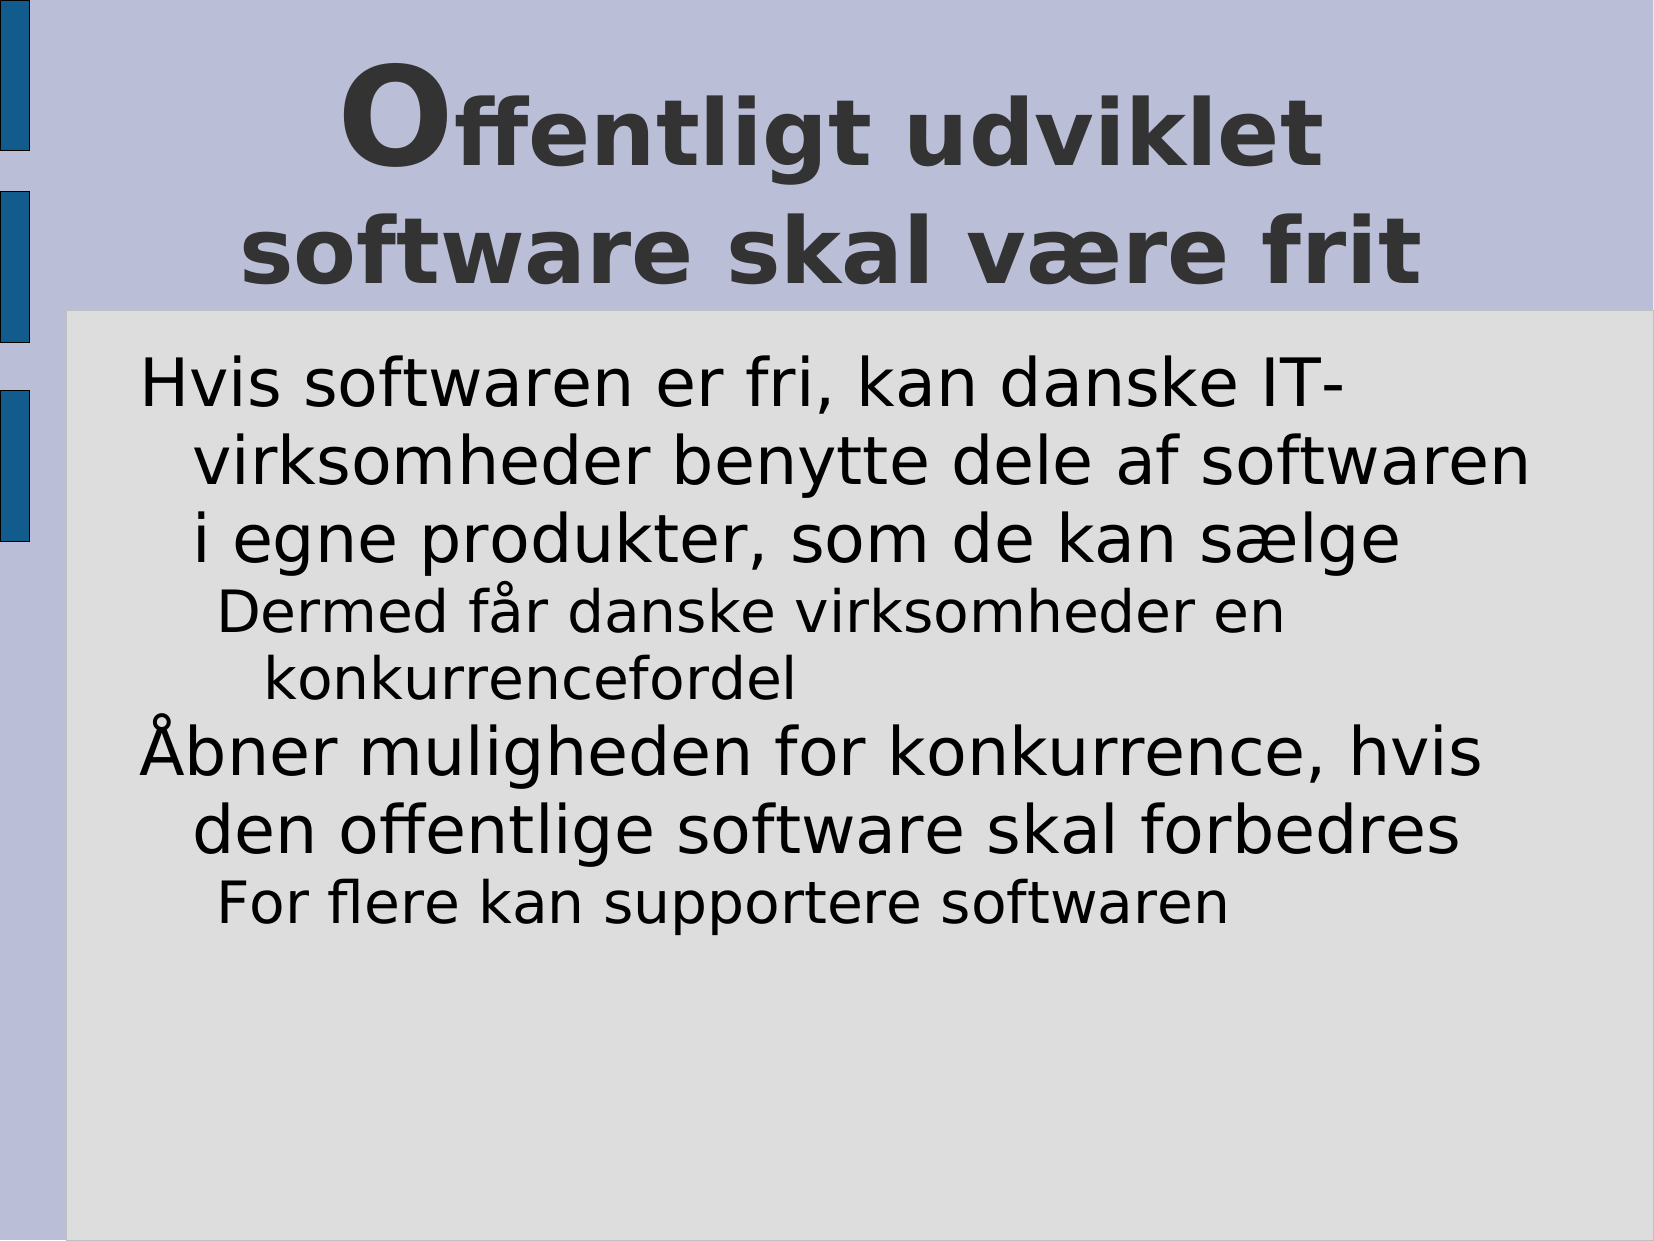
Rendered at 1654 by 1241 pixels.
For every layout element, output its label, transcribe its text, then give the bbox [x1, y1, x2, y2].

list Hvis softwaren er fri, kan danske IT-virksomheder benytte dele af softwaren i egne produkter, som de kan sælge Dermed får danske virksomheder en konkurrencefordel Åbner muligheden for konkurrence, hvis den offentlige software skal forbedres For flere kan supportere softwaren [121, 344, 1534, 1127]
title Offentligt udviklet software skal være frit [125, 37, 1538, 305]
